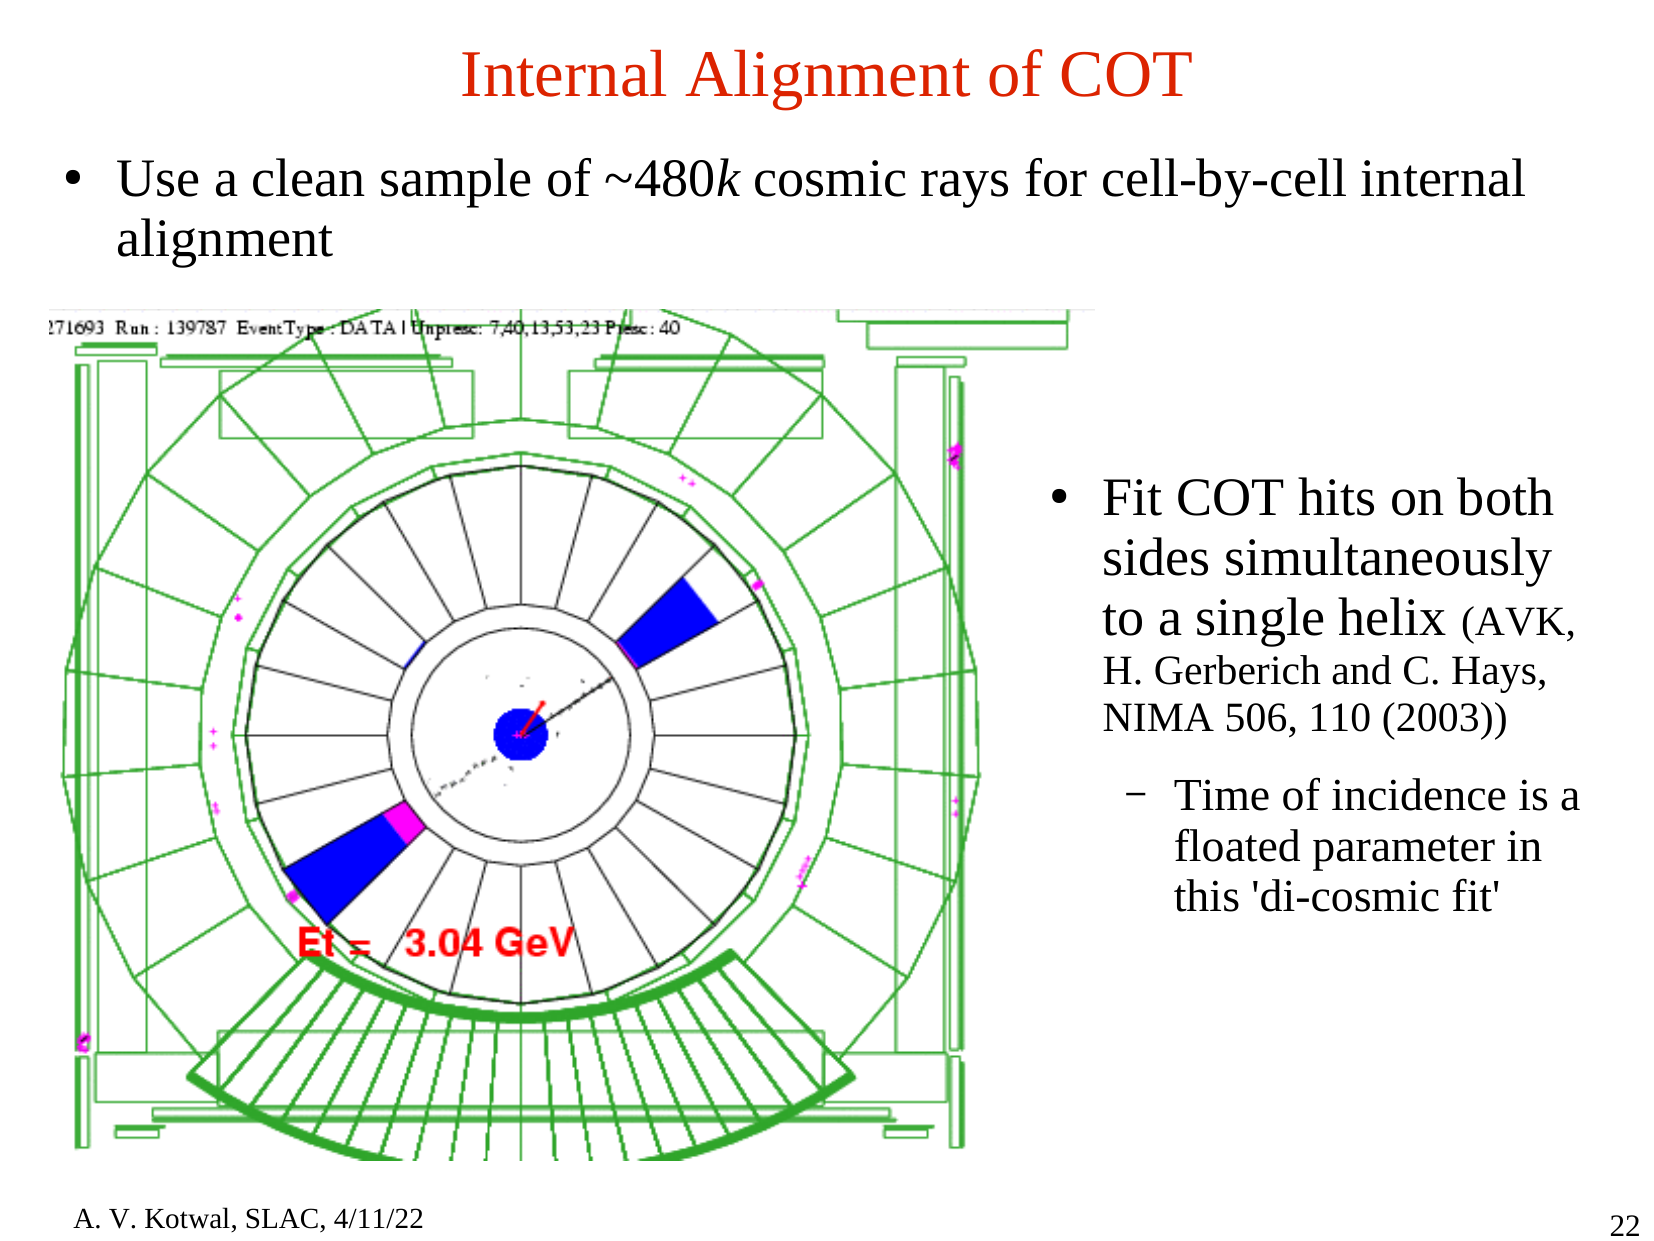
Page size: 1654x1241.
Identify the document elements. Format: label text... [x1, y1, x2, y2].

list Fit COT hits on both sides simultaneously to a single helix (AVK, H. Gerberich and C. Hays, NIMA 506, 110 (2003)) Time of incidence is a floated parameter in this 'di-cosmic fit' [1031, 467, 1585, 1038]
title Internal Alignment of COT [121, 20, 1534, 127]
picture [49, 309, 1095, 1161]
list Use a clean sample of ~480k cosmic rays for cell-by-cell internal alignment [45, 148, 1619, 310]
